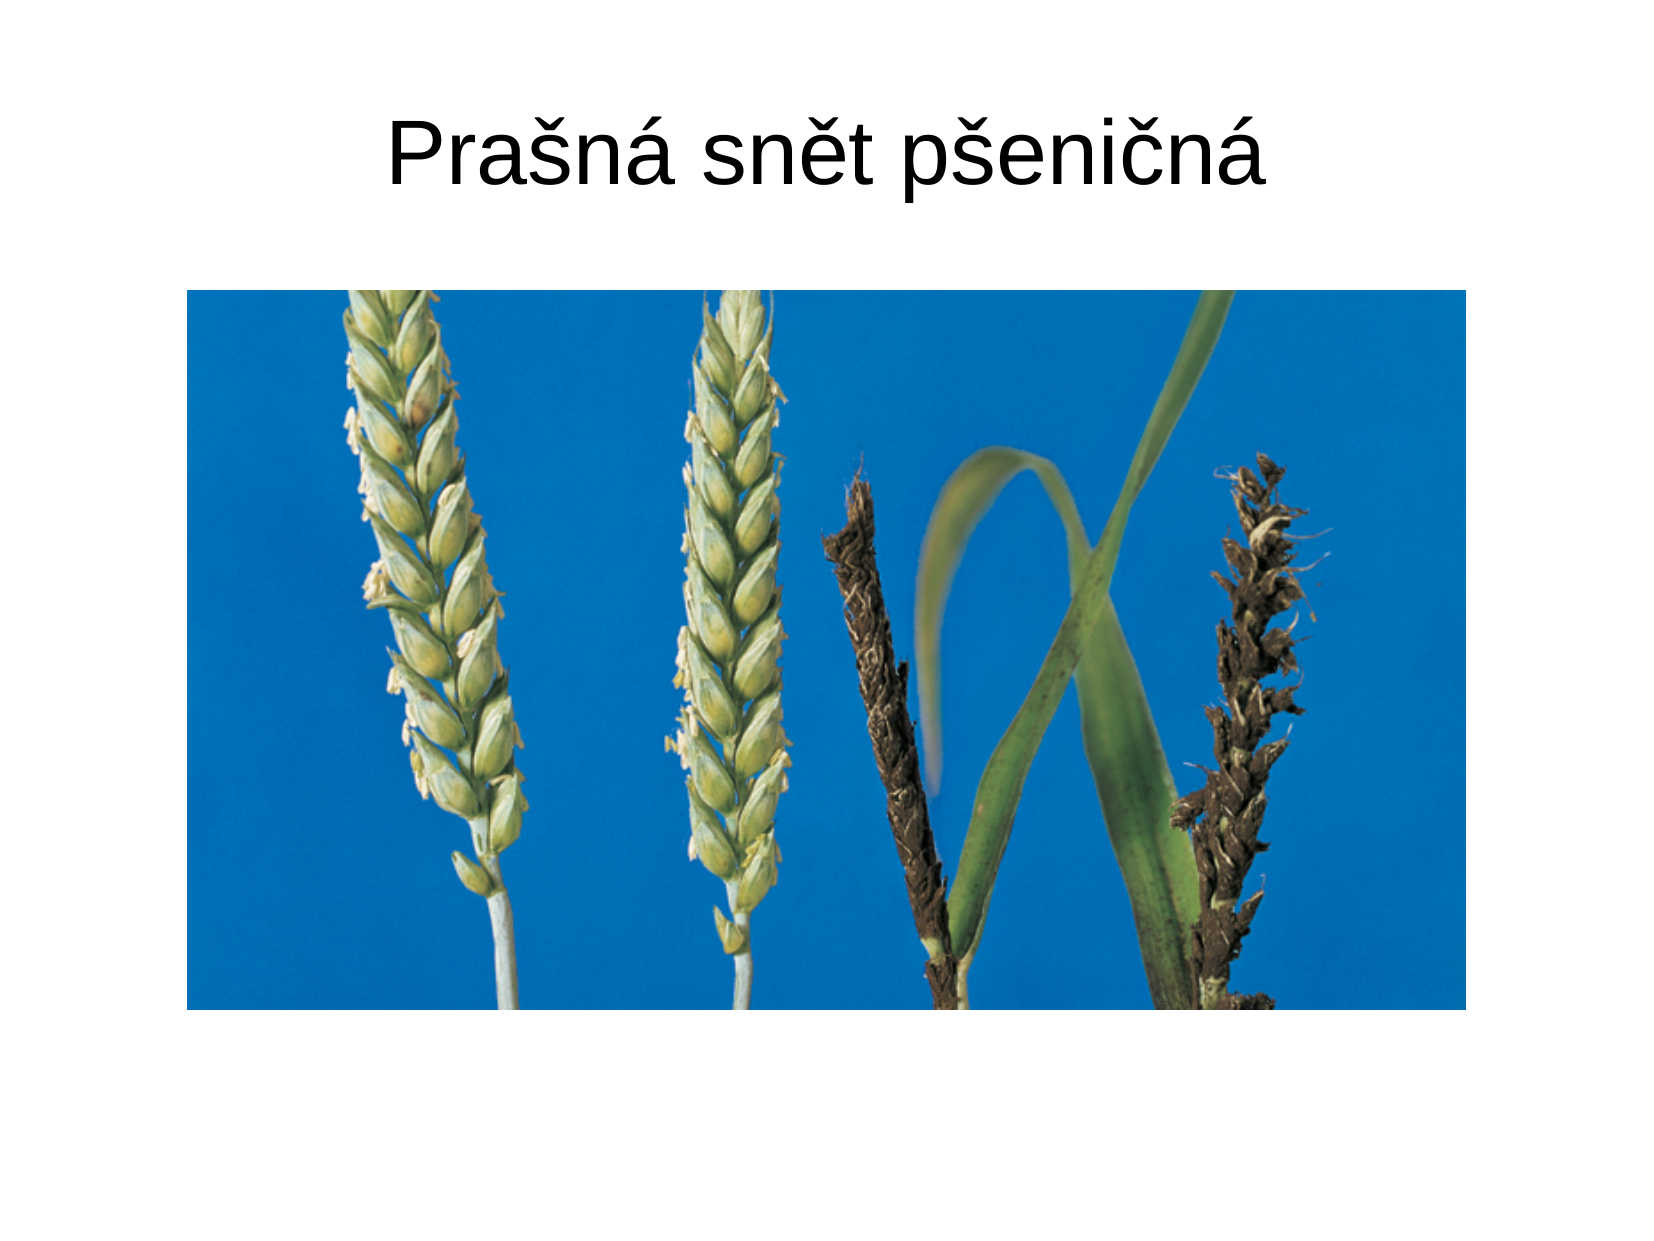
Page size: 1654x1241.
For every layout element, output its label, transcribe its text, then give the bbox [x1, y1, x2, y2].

title Prašná snět pšeničná [82, 49, 1571, 257]
picture [187, 290, 1466, 1010]
